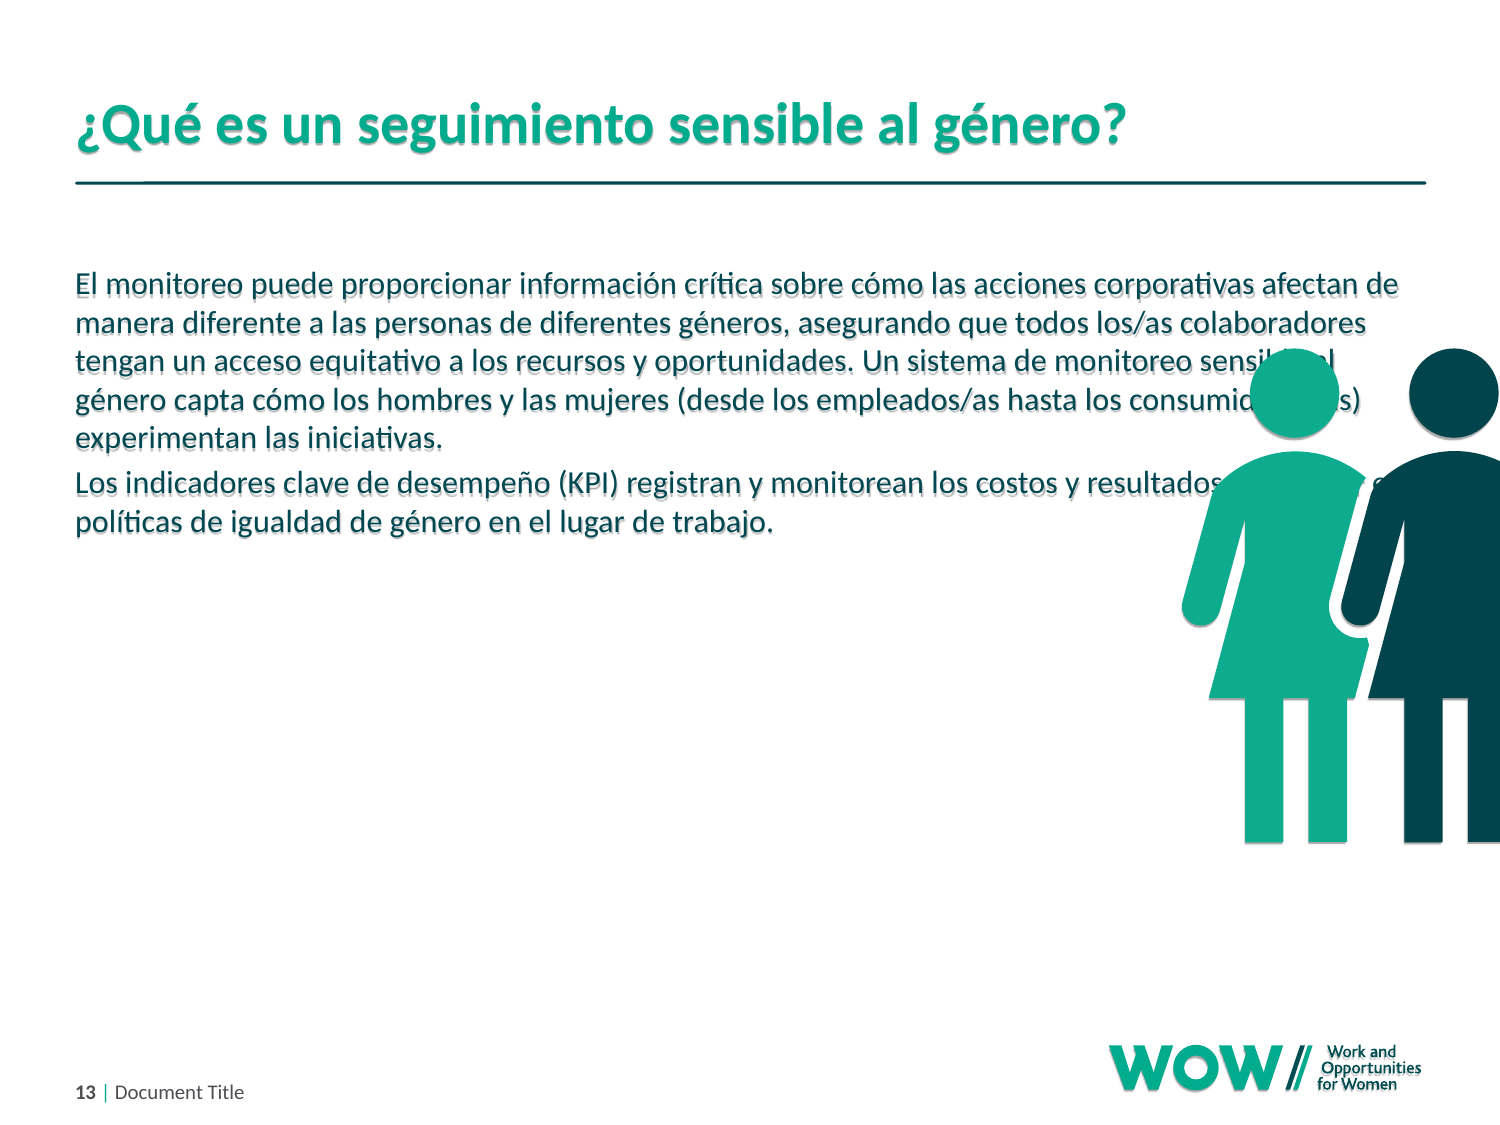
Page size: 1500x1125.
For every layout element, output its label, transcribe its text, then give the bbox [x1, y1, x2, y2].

picture [1169, 310, 1500, 881]
title ¿Qué es un seguimiento sensible al género? [75, 41, 1424, 156]
text_box 13 | Document Title [75, 1045, 426, 1106]
list El monitoreo puede proporcionar información crítica sobre cómo las acciones corporativas afectan de manera diferente a las personas de diferentes géneros, asegurando que todos los/as colaboradores tengan un acceso equitativo a los recursos y oportunidades. Un sistema de monitoreo sensible al género capta cómo los hombres y las mujeres (desde los empleados/as hasta los consumidores/as) experimentan las iniciativas. Los indicadores clave de desempeño (KPI) registran y monitorean los costos y resultados de invertir en políticas de igualdad de género en el lugar de trabajo. [75, 262, 1078, 929]
